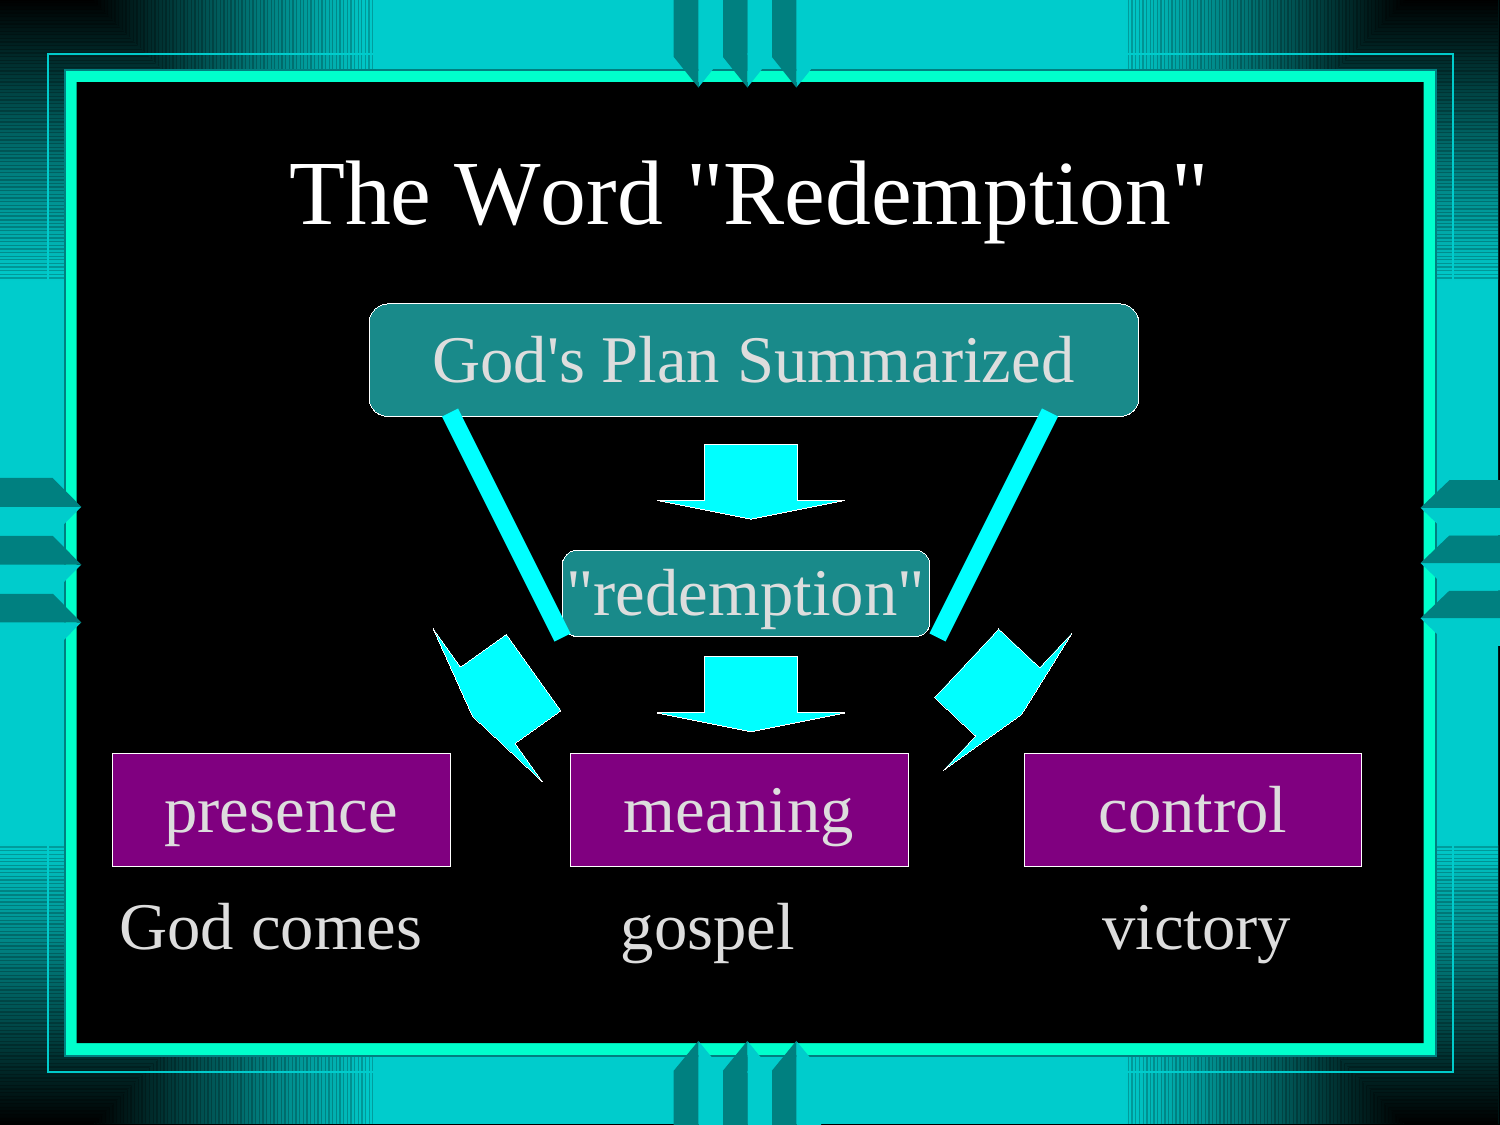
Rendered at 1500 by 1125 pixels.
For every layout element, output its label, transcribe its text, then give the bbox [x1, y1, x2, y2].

text_box [657, 444, 845, 520]
text_box meaning [570, 753, 909, 867]
text_box [934, 628, 1072, 771]
text_box God comes [104, 882, 480, 972]
text_box "redemption" [562, 550, 930, 637]
text_box control [1024, 753, 1362, 867]
text_box gospel [605, 882, 917, 972]
text_box presence [112, 753, 451, 867]
text_box God's Plan Summarized [369, 303, 1139, 417]
text_box [433, 628, 561, 782]
text_box [657, 656, 845, 732]
title The Word "Redemption" [112, 107, 1388, 281]
text_box victory [986, 882, 1407, 972]
